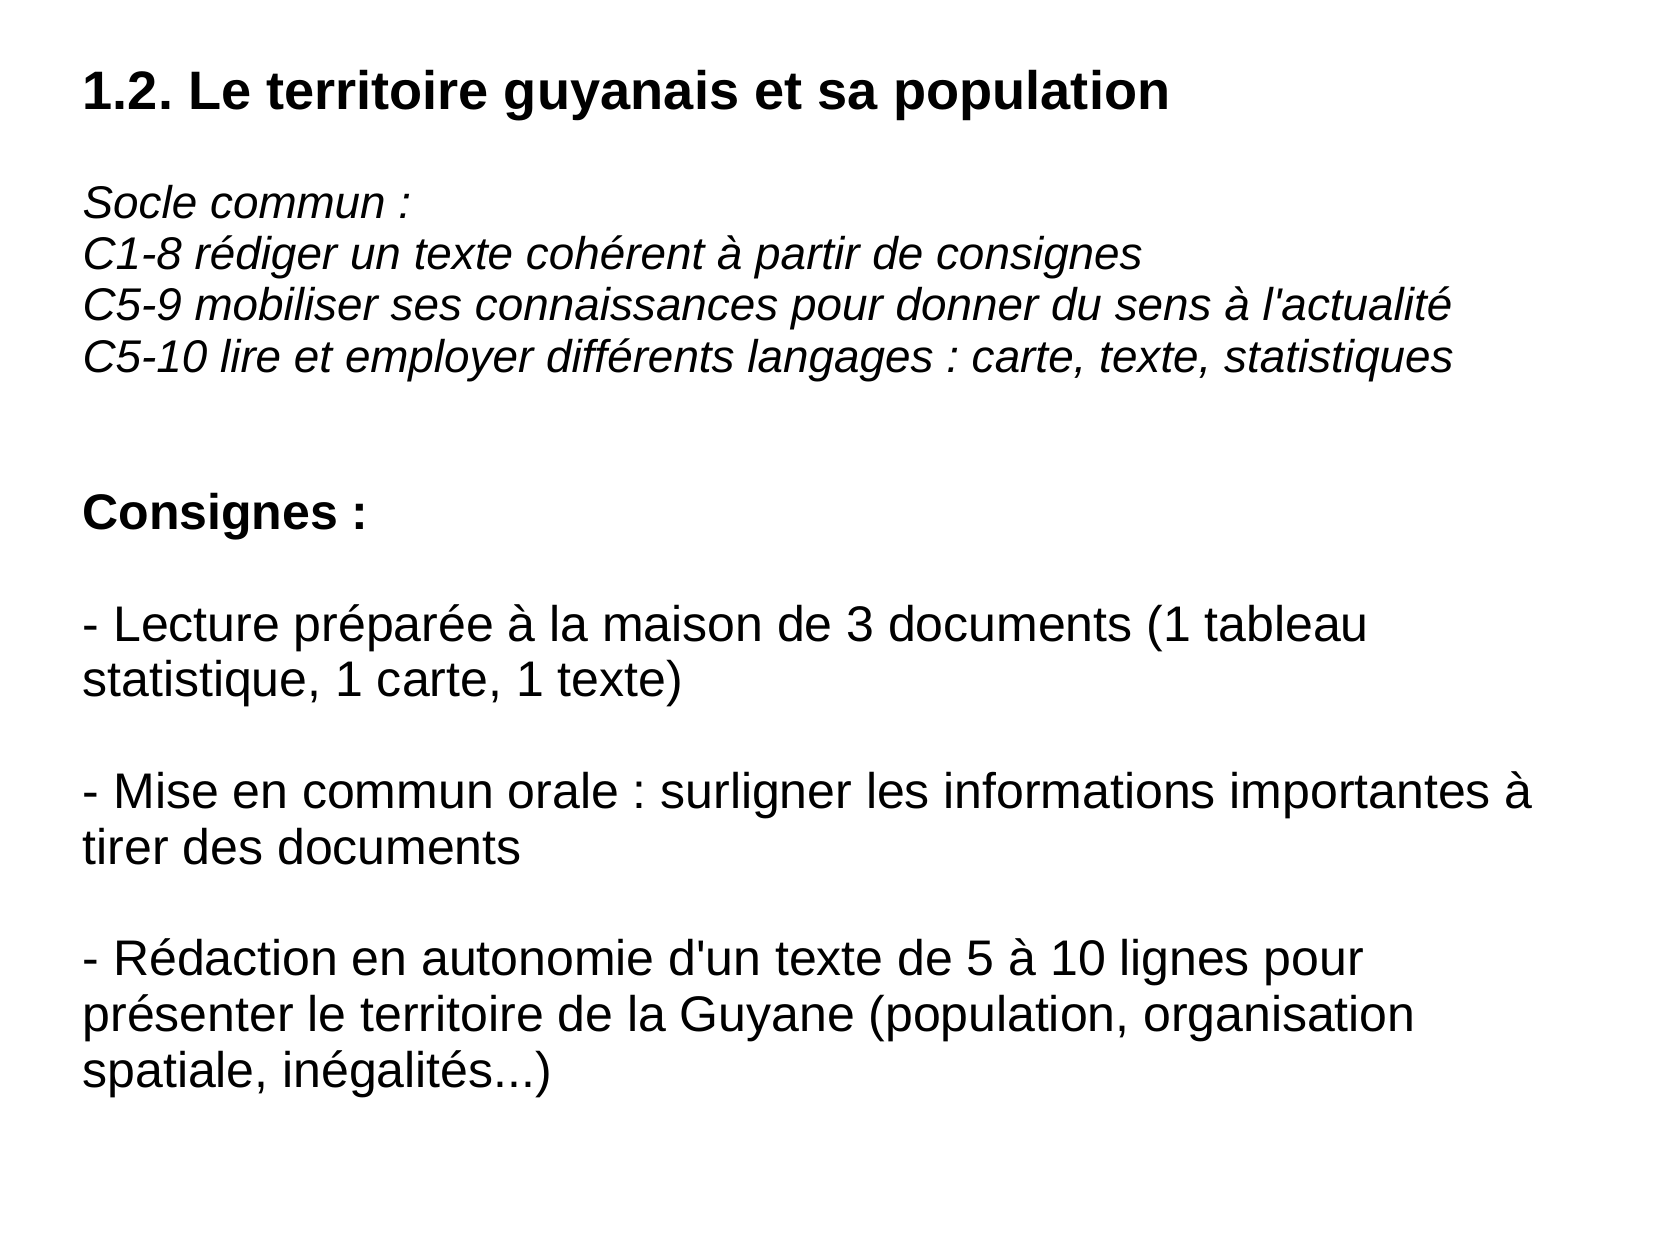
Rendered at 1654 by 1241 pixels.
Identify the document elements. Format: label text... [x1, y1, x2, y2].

subtitle 1.2. Le territoire guyanais et sa population Socle commun : C1-8 rédiger un texte cohérent à partir de consignes C5-9 mobiliser ses connaissances pour donner du sens à l'actualité C5-10 lire et employer différents langages : carte, texte, statistiques Consignes : - Lecture préparée à la maison de 3 documents (1 tableau statistique, 1 carte, 1 texte) - Mise en commun orale : surligner les informations importantes à tirer des documents - Rédaction en autonomie d'un texte de 5 à 10 lignes pour présenter le territoire de la Guyane (population, organisation spatiale, inégalités...) [82, 49, 1571, 1109]
